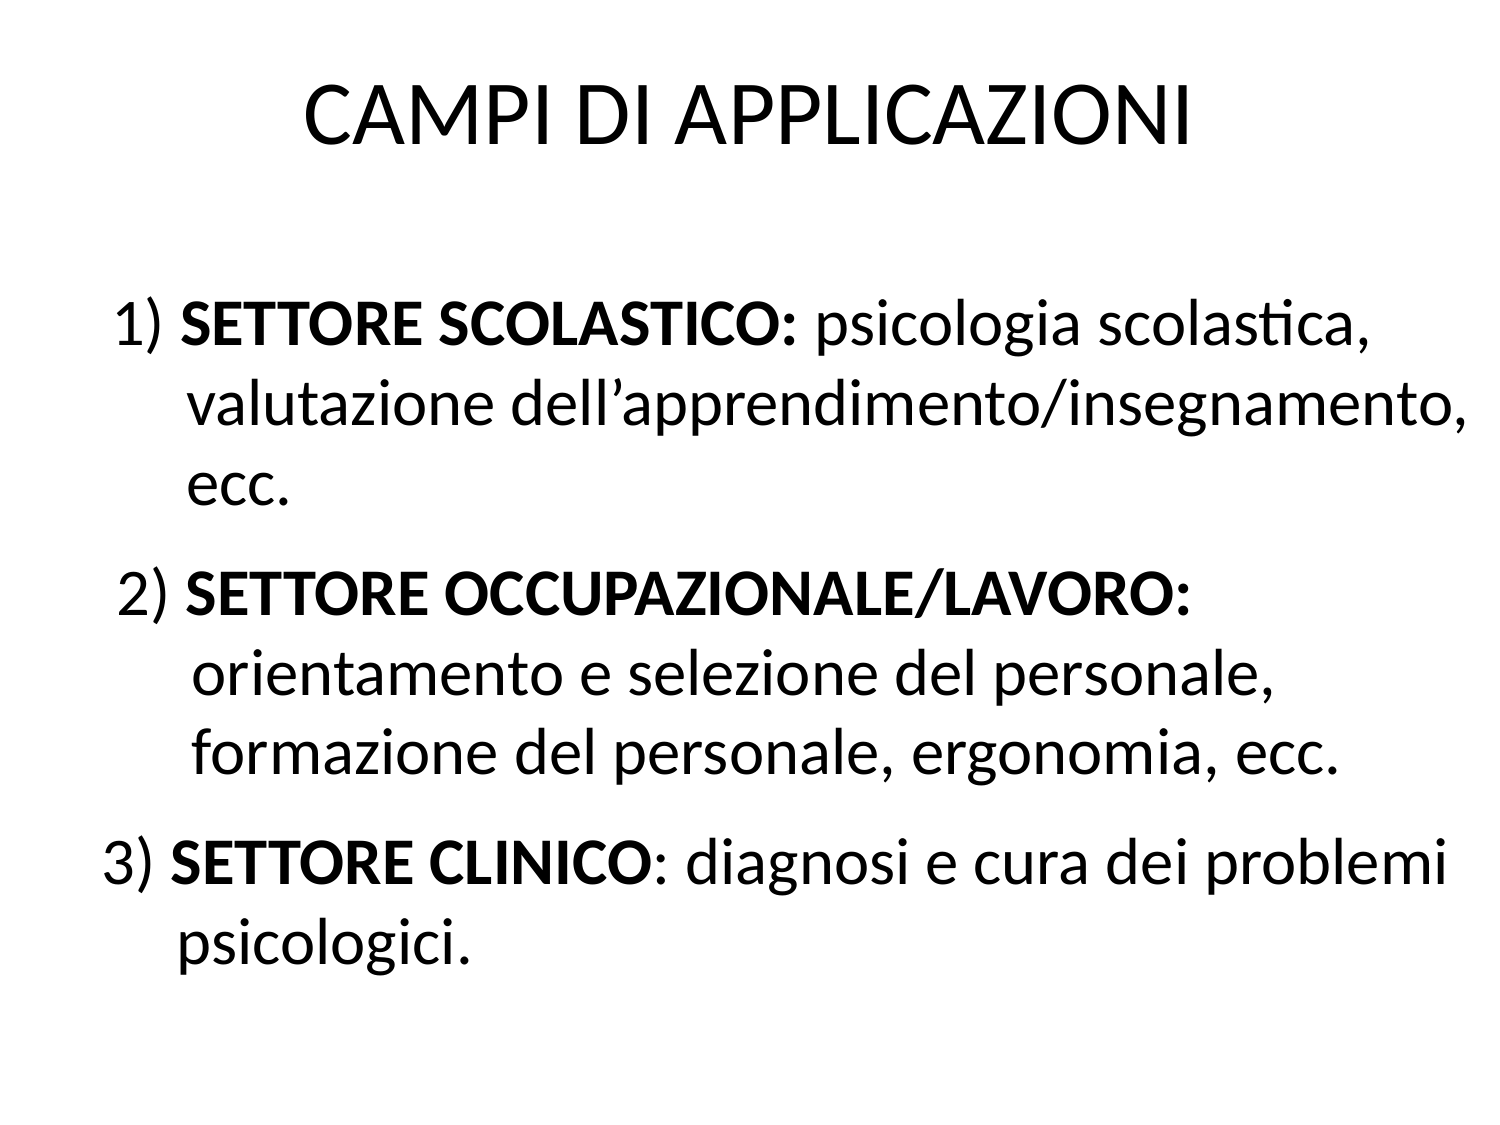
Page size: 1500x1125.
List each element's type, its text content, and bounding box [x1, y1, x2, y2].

list 1) SETTORE SCOLASTICO: psicologia scolastica, valutazione dell’apprendimento/insegnamento, ecc. 2) SETTORE OCCUPAZIONALE/LAVORO: orientamento e selezione del personale, formazione del personale, ergonomia, ecc. 3) SETTORE CLINICO: diagnosi e cura dei problemi psicologici. [11, 271, 1500, 1015]
title CAMPI DI APPLICAZIONI [75, 45, 1425, 233]
